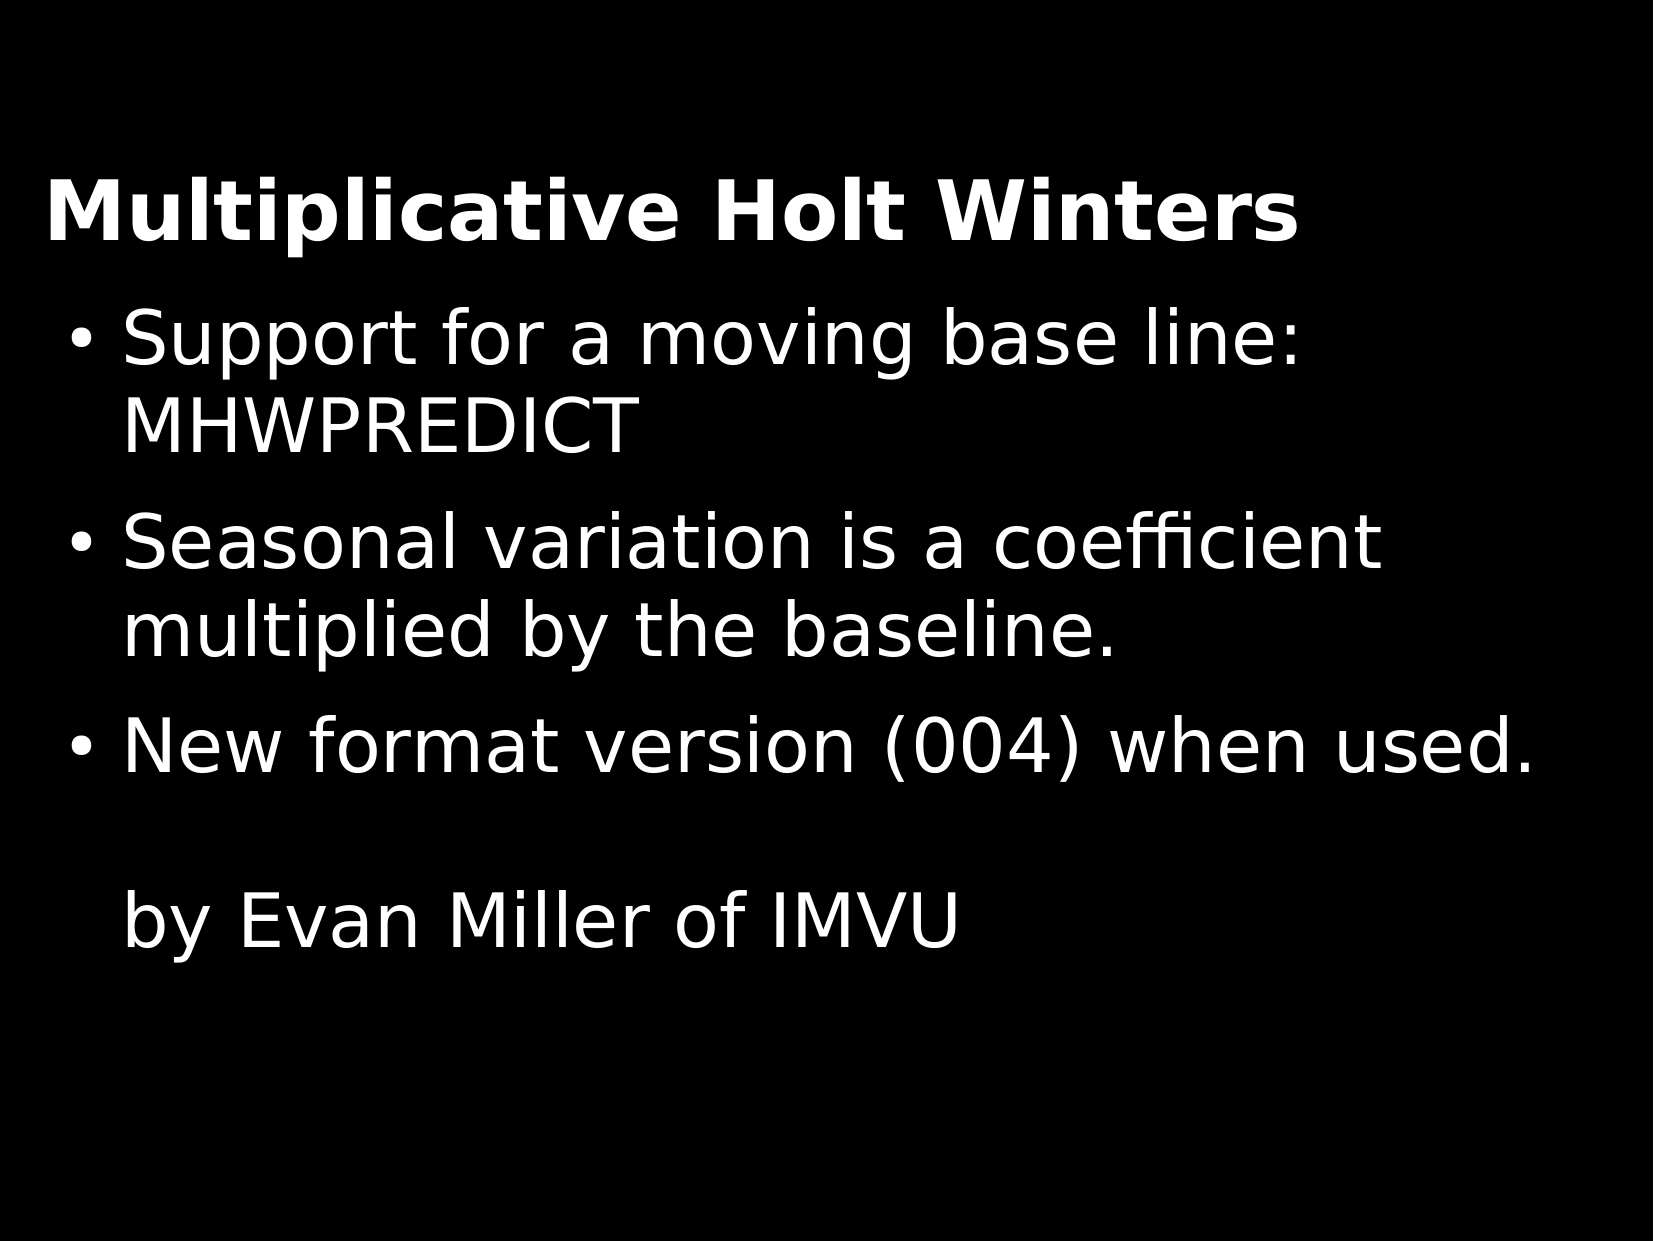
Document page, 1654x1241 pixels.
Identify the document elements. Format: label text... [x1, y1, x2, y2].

list Support for a moving base line: MHWPREDICT Seasonal variation is a coefficient multiplied by the baseline. New format version (004) when used. by Evan Miller of IMVU [50, 295, 1571, 1099]
title Multiplicative Holt Winters [43, 144, 1581, 280]
